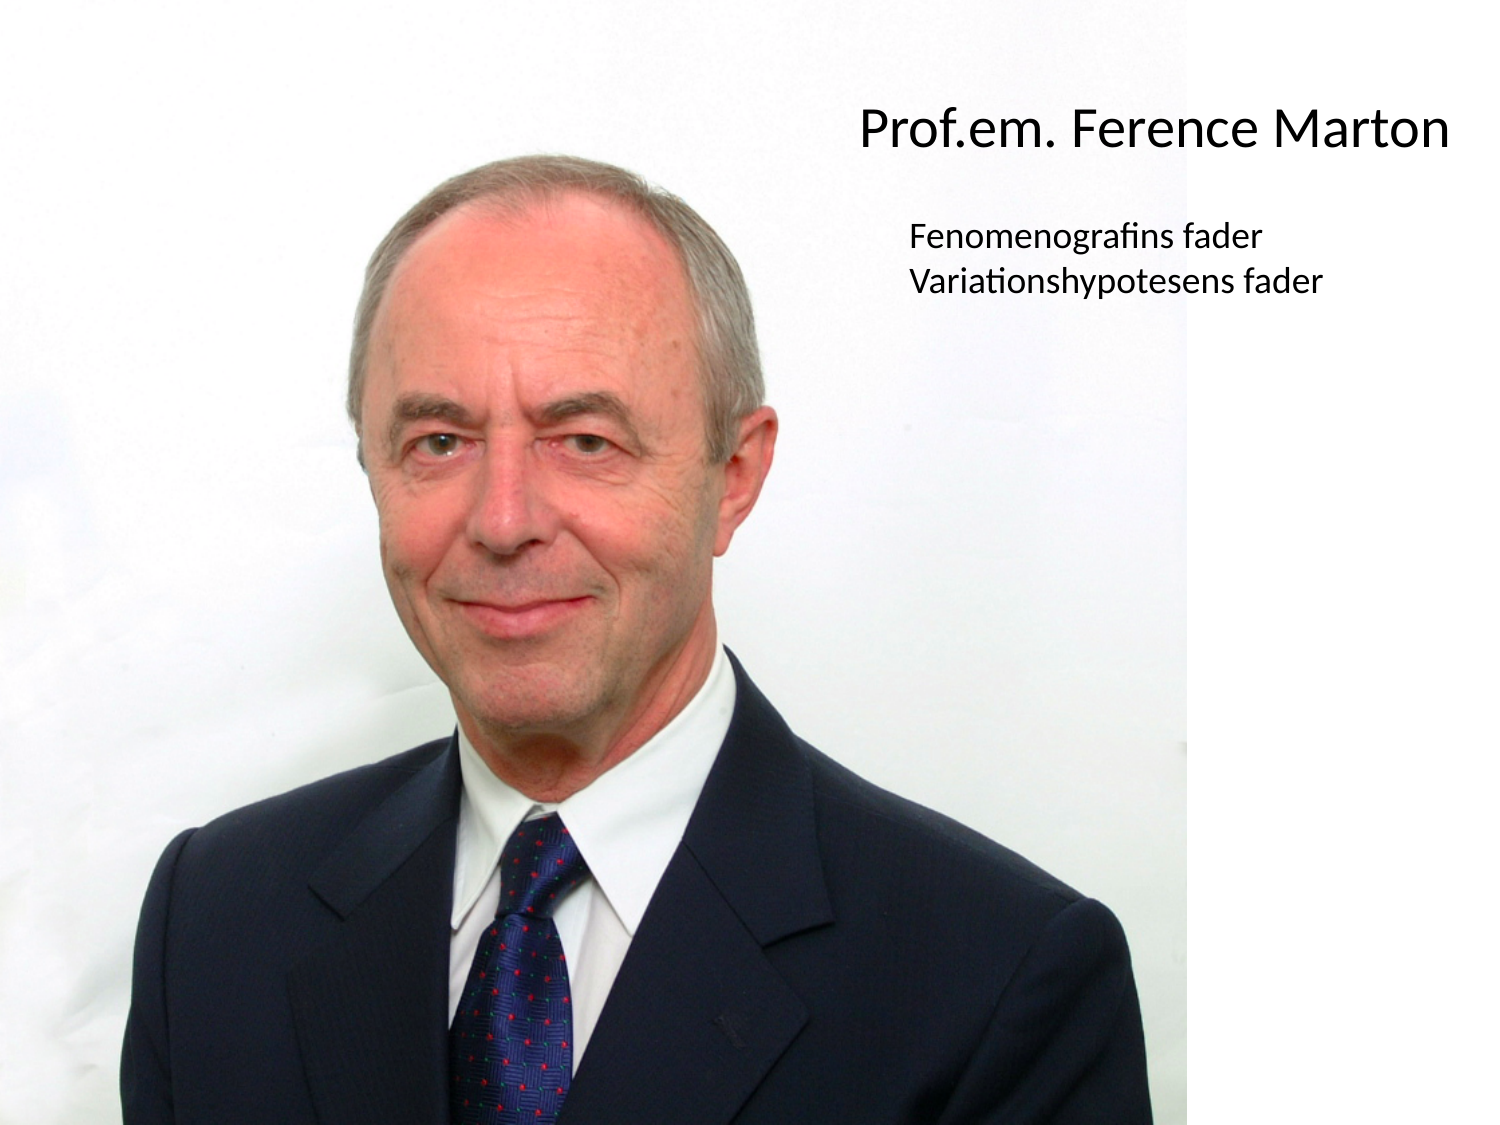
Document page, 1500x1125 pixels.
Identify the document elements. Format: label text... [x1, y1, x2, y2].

picture [0, 0, 1187, 1125]
text_box Prof.em. Ference Marton [844, 82, 1466, 167]
text_box Fenomenografins fader Variationshypotesens fader [894, 203, 1340, 309]
